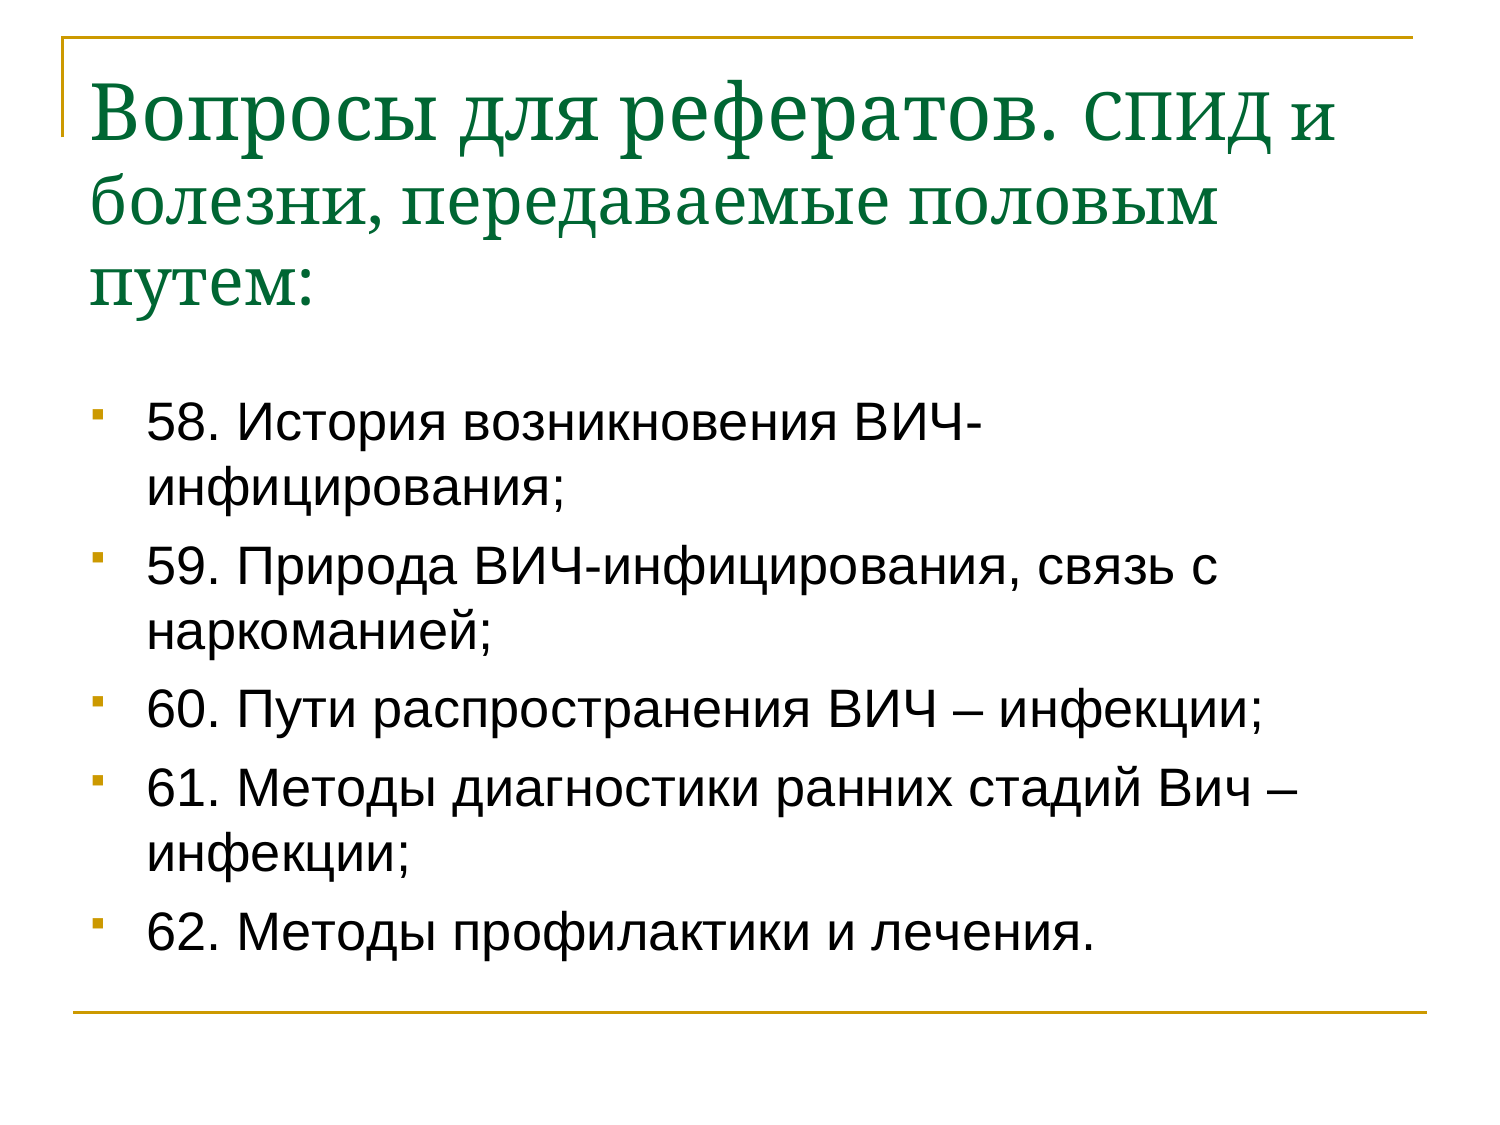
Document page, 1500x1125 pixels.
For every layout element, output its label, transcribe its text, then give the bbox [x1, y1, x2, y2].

title Вопросы для рефератов. СПИД и болезни, передаваемые половым путем: [75, 45, 1426, 299]
list 58. История возникновения ВИЧ- инфицирования; 59. Природа ВИЧ-инфицирования, связь с наркоманией; 60. Пути распространения ВИЧ – инфекции; 61. Методы диагностики ранних стадий Вич – инфекции; 62. Методы профилактики и лечения. [75, 299, 1426, 1044]
